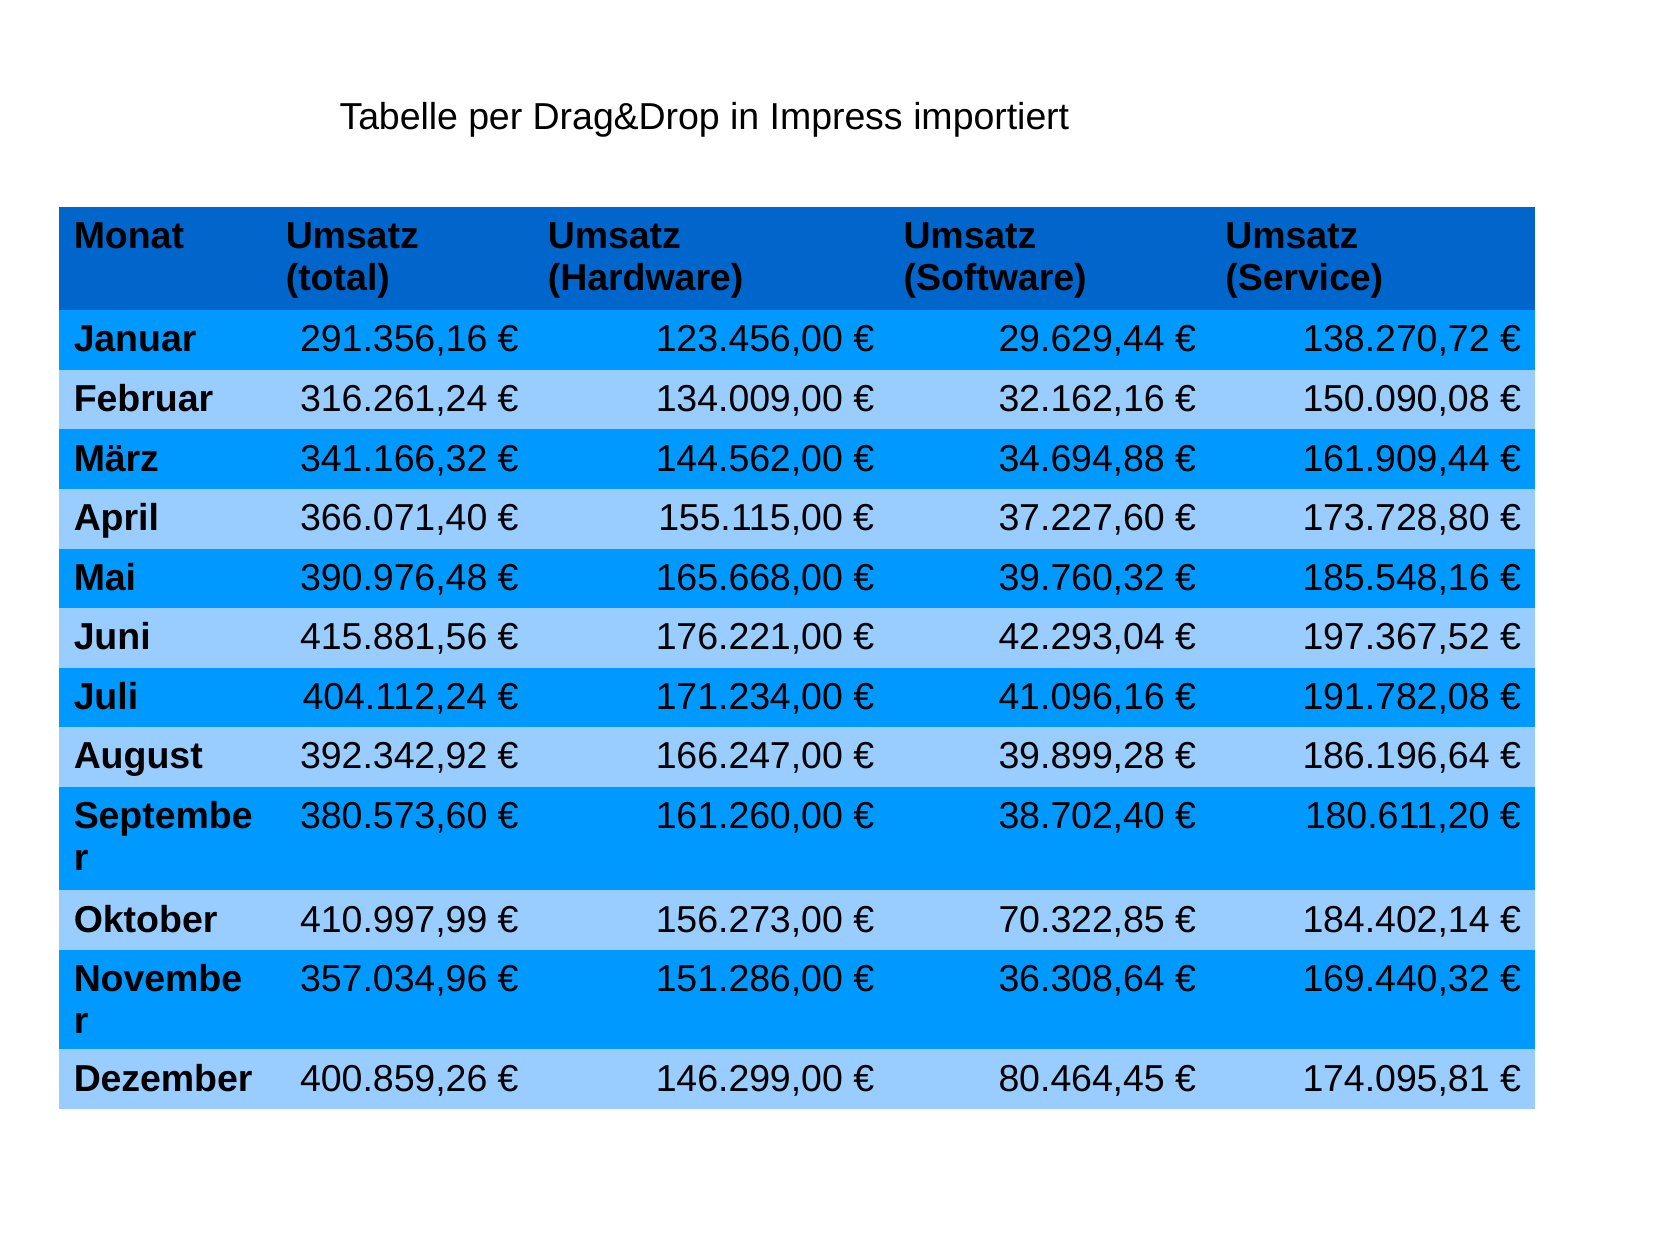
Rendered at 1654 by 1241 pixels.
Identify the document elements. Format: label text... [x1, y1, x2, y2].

table_cell 176.221,00 € [533, 608, 889, 668]
table_cell August [59, 727, 271, 787]
table_cell 32.162,16 € [889, 370, 1211, 429]
table_cell 37.227,60 € [889, 489, 1211, 549]
table_cell 410.997,99 € [271, 890, 533, 950]
table_cell 341.166,32 € [271, 429, 533, 489]
table_cell 392.342,92 € [271, 727, 533, 787]
table_cell Mai [59, 549, 271, 608]
table_cell November [59, 950, 271, 1049]
table_cell 144.562,00 € [533, 429, 889, 489]
table_cell 184.402,14 € [1211, 890, 1535, 950]
table_header Umsatz (Hardware) [533, 207, 889, 310]
table_cell 173.728,80 € [1211, 489, 1535, 549]
table_cell 39.760,32 € [889, 549, 1211, 608]
table_cell 400.859,26 € [271, 1049, 533, 1109]
table_cell Juni [59, 608, 271, 668]
table_header Umsatz (total) [271, 207, 533, 310]
table_cell 42.293,04 € [889, 608, 1211, 668]
table_cell 185.548,16 € [1211, 549, 1535, 608]
table_cell 404.112,24 € [271, 668, 533, 727]
table_cell 138.270,72 € [1211, 310, 1535, 370]
table_cell 197.367,52 € [1211, 608, 1535, 668]
table_cell April [59, 489, 271, 549]
table_cell 151.286,00 € [533, 950, 889, 1049]
table_cell 156.273,00 € [533, 890, 889, 950]
table_cell 150.090,08 € [1211, 370, 1535, 429]
table_cell 180.611,20 € [1211, 787, 1535, 890]
table_cell März [59, 429, 271, 489]
text_box Tabelle per Drag&Drop in Impress importiert [324, 88, 1506, 146]
table_cell 165.668,00 € [533, 549, 889, 608]
table_cell Januar [59, 310, 271, 370]
table_header Umsatz (Software) [889, 207, 1211, 310]
table_cell 174.095,81 € [1211, 1049, 1535, 1109]
table_cell 123.456,00 € [533, 310, 889, 370]
table_cell 34.694,88 € [889, 429, 1211, 489]
table_cell 146.299,00 € [533, 1049, 889, 1109]
table_cell Oktober [59, 890, 271, 950]
table_cell 134.009,00 € [533, 370, 889, 429]
table_cell 161.909,44 € [1211, 429, 1535, 489]
table_cell 39.899,28 € [889, 727, 1211, 787]
table_cell 415.881,56 € [271, 608, 533, 668]
table_cell 166.247,00 € [533, 727, 889, 787]
table_cell 41.096,16 € [889, 668, 1211, 727]
table_cell Juli [59, 668, 271, 727]
table_cell 380.573,60 € [271, 787, 533, 890]
table_cell Februar [59, 370, 271, 429]
table_cell 36.308,64 € [889, 950, 1211, 1049]
table_cell 70.322,85 € [889, 890, 1211, 950]
table_header Umsatz (Service) [1211, 207, 1535, 310]
table_cell 169.440,32 € [1211, 950, 1535, 1049]
table_cell Dezember [59, 1049, 271, 1109]
table_cell 155.115,00 € [533, 489, 889, 549]
table_cell 29.629,44 € [889, 310, 1211, 370]
table_cell 80.464,45 € [889, 1049, 1211, 1109]
table_cell September [59, 787, 271, 890]
table_cell 390.976,48 € [271, 549, 533, 608]
table_cell 191.782,08 € [1211, 668, 1535, 727]
table_cell 291.356,16 € [271, 310, 533, 370]
table_header Monat [59, 207, 271, 310]
table_cell 366.071,40 € [271, 489, 533, 549]
table_cell 161.260,00 € [533, 787, 889, 890]
table_cell 171.234,00 € [533, 668, 889, 727]
table_cell 316.261,24 € [271, 370, 533, 429]
table_cell 38.702,40 € [889, 787, 1211, 890]
table_cell 357.034,96 € [271, 950, 533, 1049]
table_cell 186.196,64 € [1211, 727, 1535, 787]
